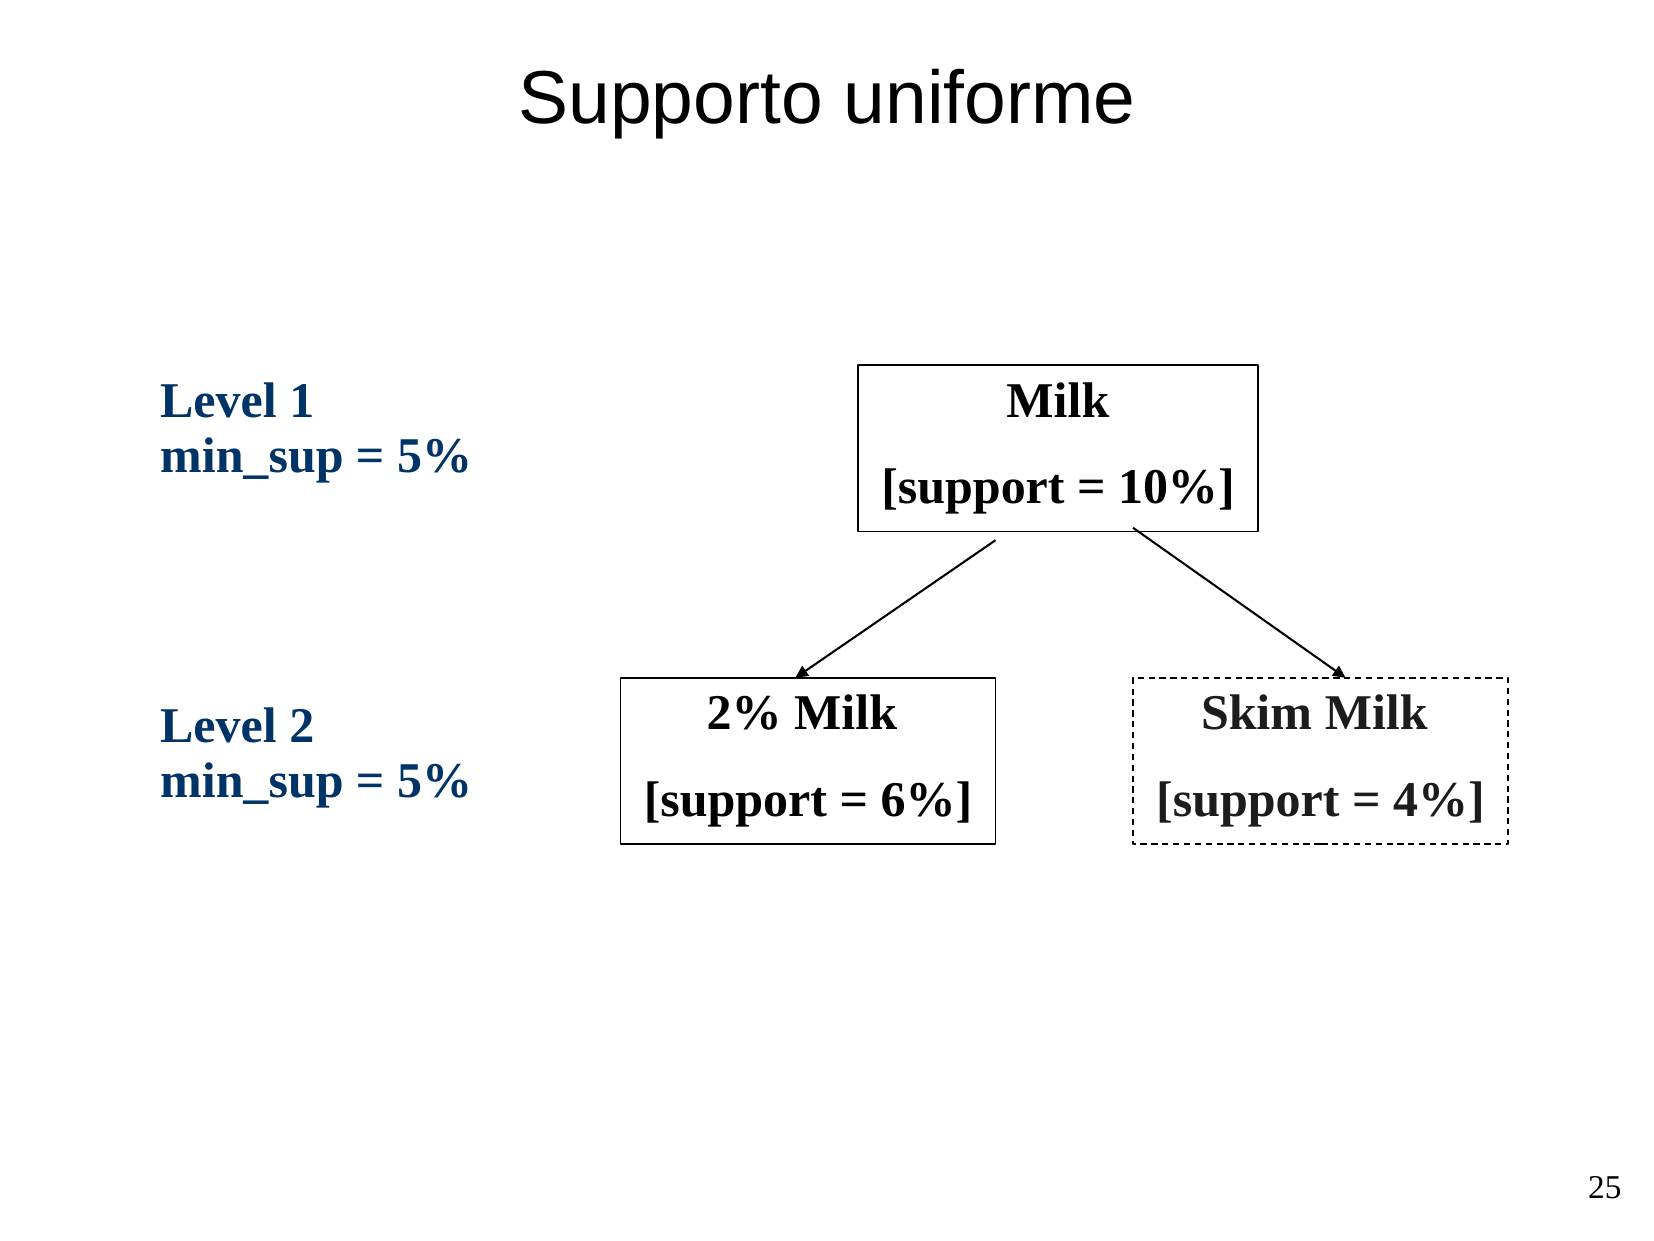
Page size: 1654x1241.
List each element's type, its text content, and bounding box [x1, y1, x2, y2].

title Supporto uniforme [37, 30, 1617, 166]
text_box Milk [support = 10%] [858, 365, 1259, 563]
text_box Level 1 min_sup = 5% [145, 365, 488, 501]
text_box Skim Milk [support = 4%] [1133, 677, 1509, 875]
text_box Level 2 min_sup = 5% [145, 690, 488, 826]
text_box 2% Milk [support = 6%] [620, 677, 996, 875]
